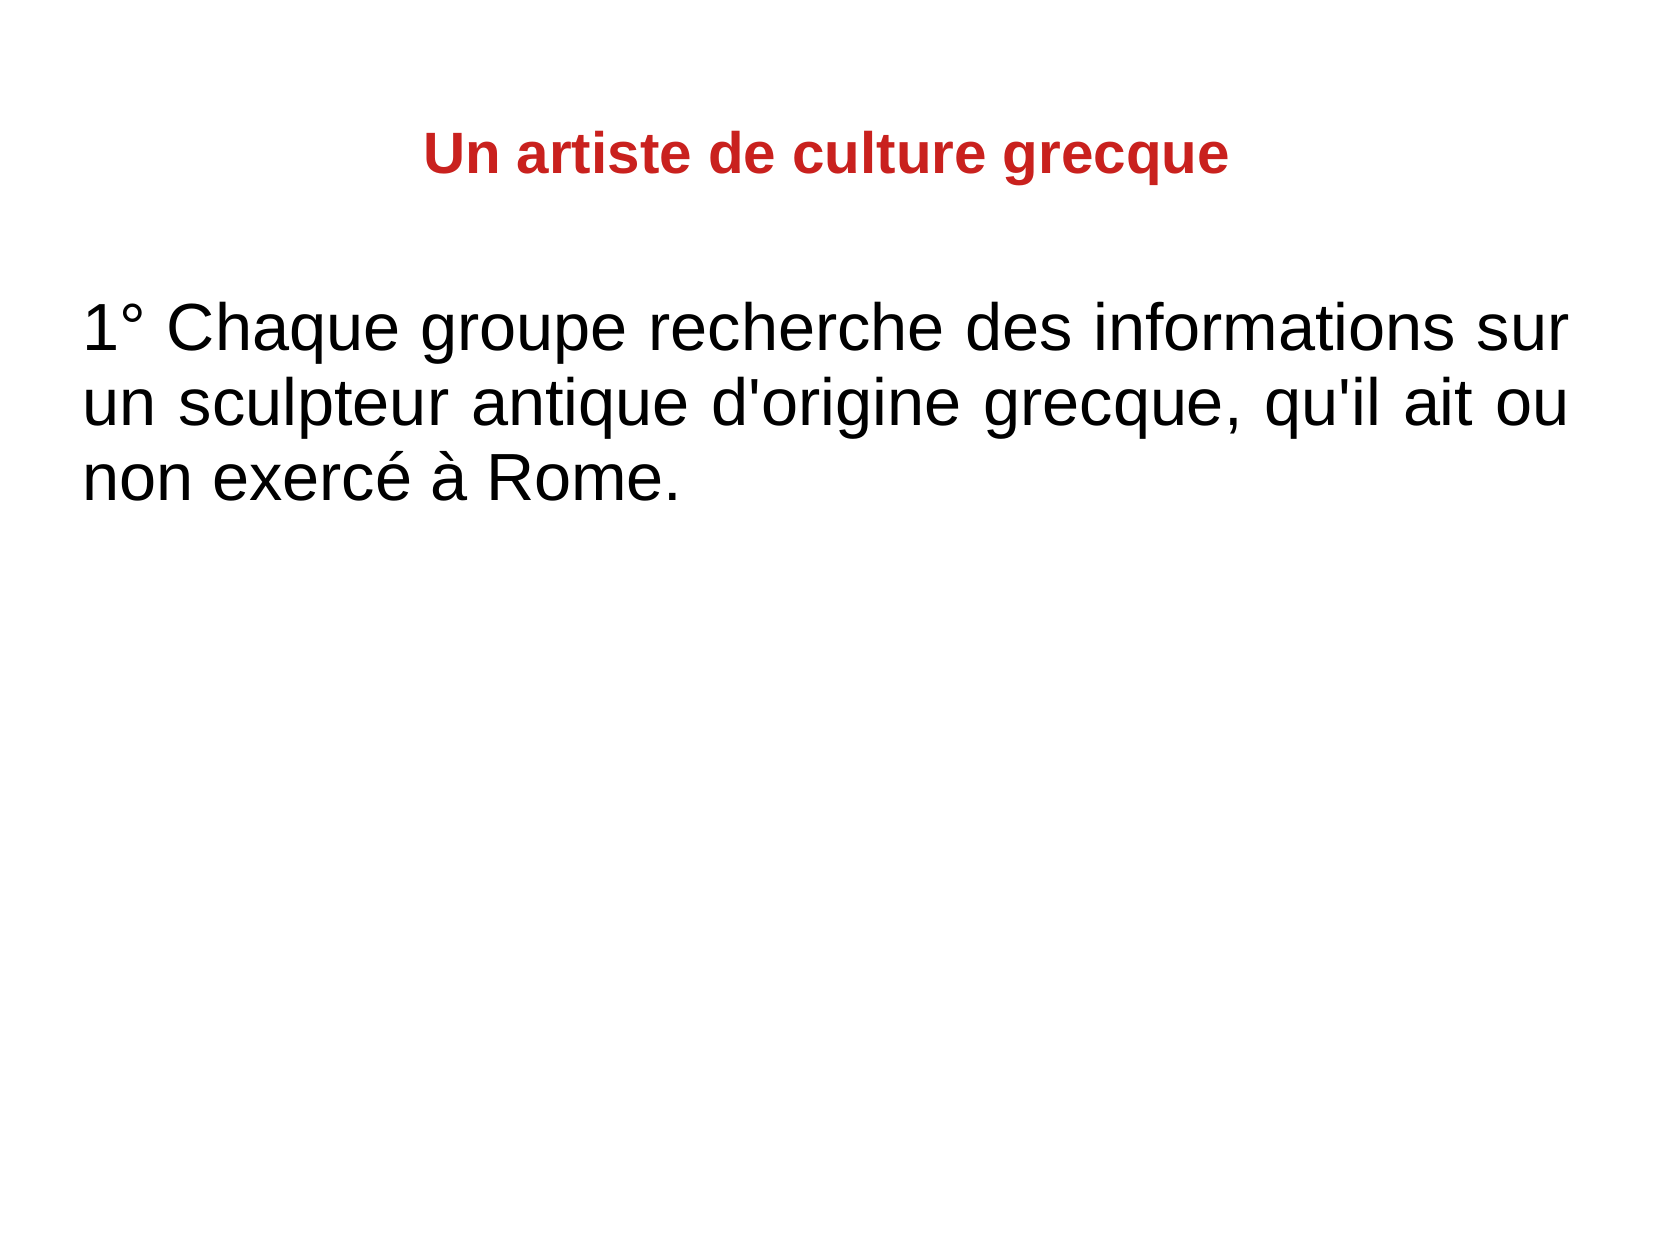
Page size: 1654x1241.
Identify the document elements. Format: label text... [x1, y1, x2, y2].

title Un artiste de culture grecque [82, 49, 1571, 257]
list 1° Chaque groupe recherche des informations sur un sculpteur antique d'origine grecque, qu'il ait ou non exercé à Rome. [82, 290, 1571, 1109]
